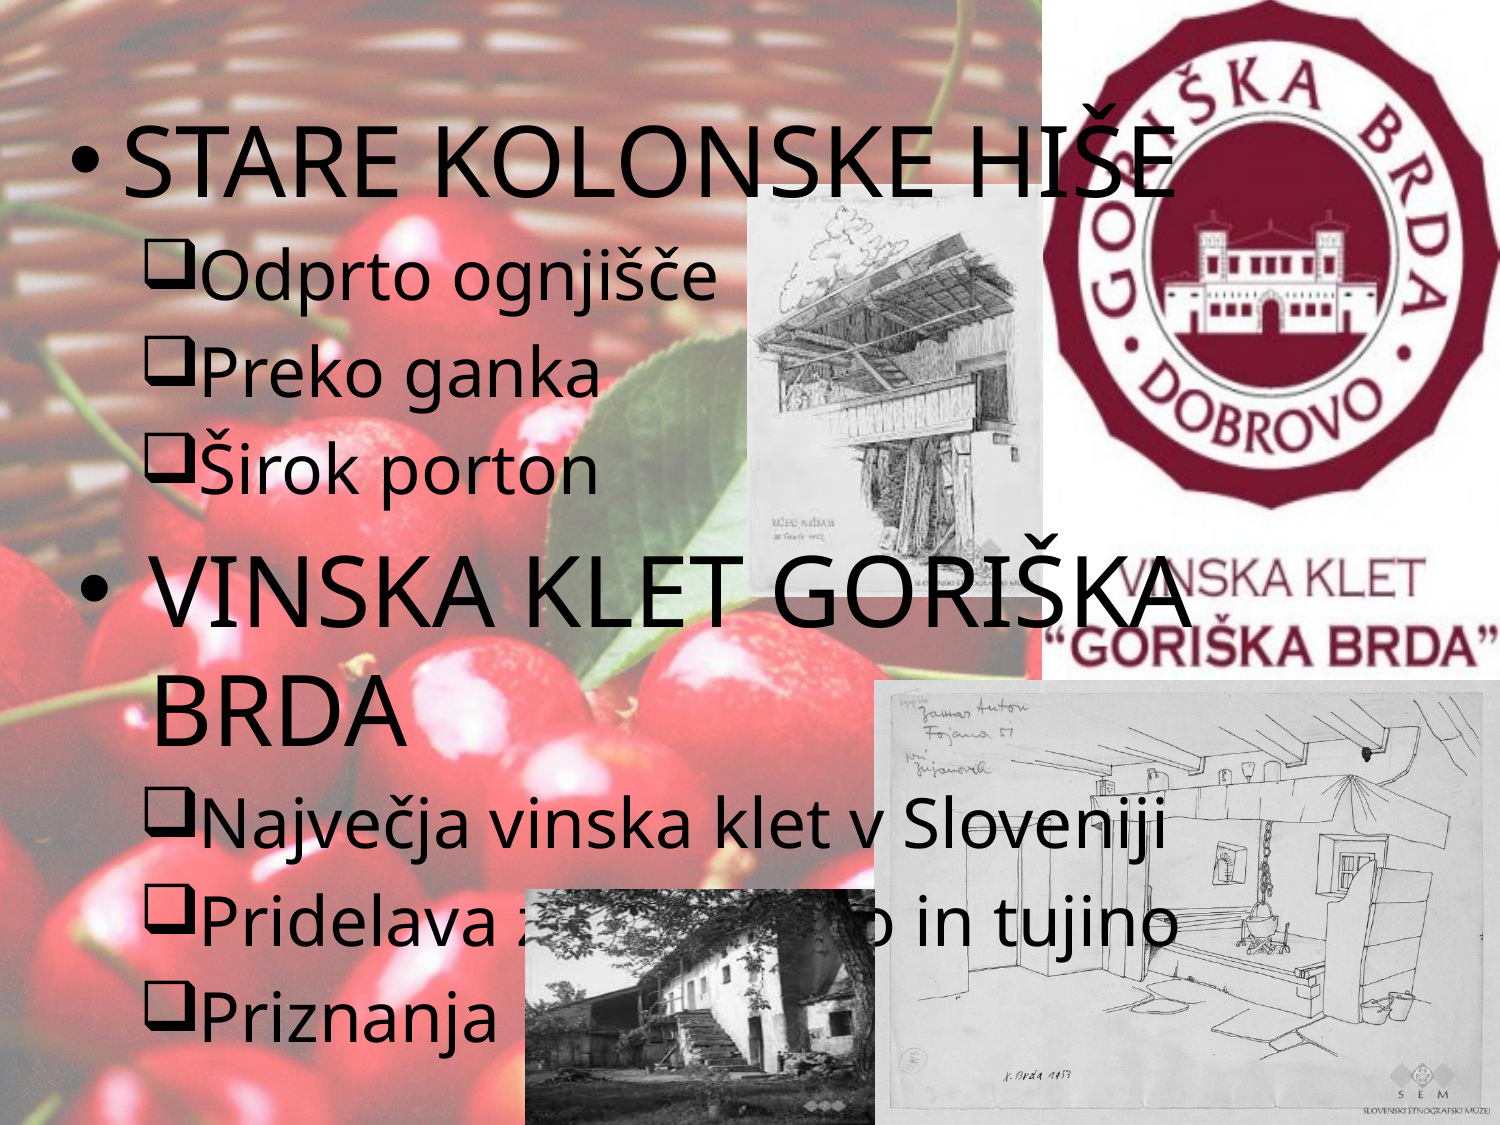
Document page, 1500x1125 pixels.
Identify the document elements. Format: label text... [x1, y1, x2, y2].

picture [0, 0, 1500, 1125]
list STARE KOLONSKE HIŠE Odprto ognjišče Preko ganka Širok porton VINSKA KLET GORIŠKA BRDA Največja vinska klet v Sloveniji Pridelava za Slovenijo in tujino Priznanja [53, 91, 1414, 1072]
